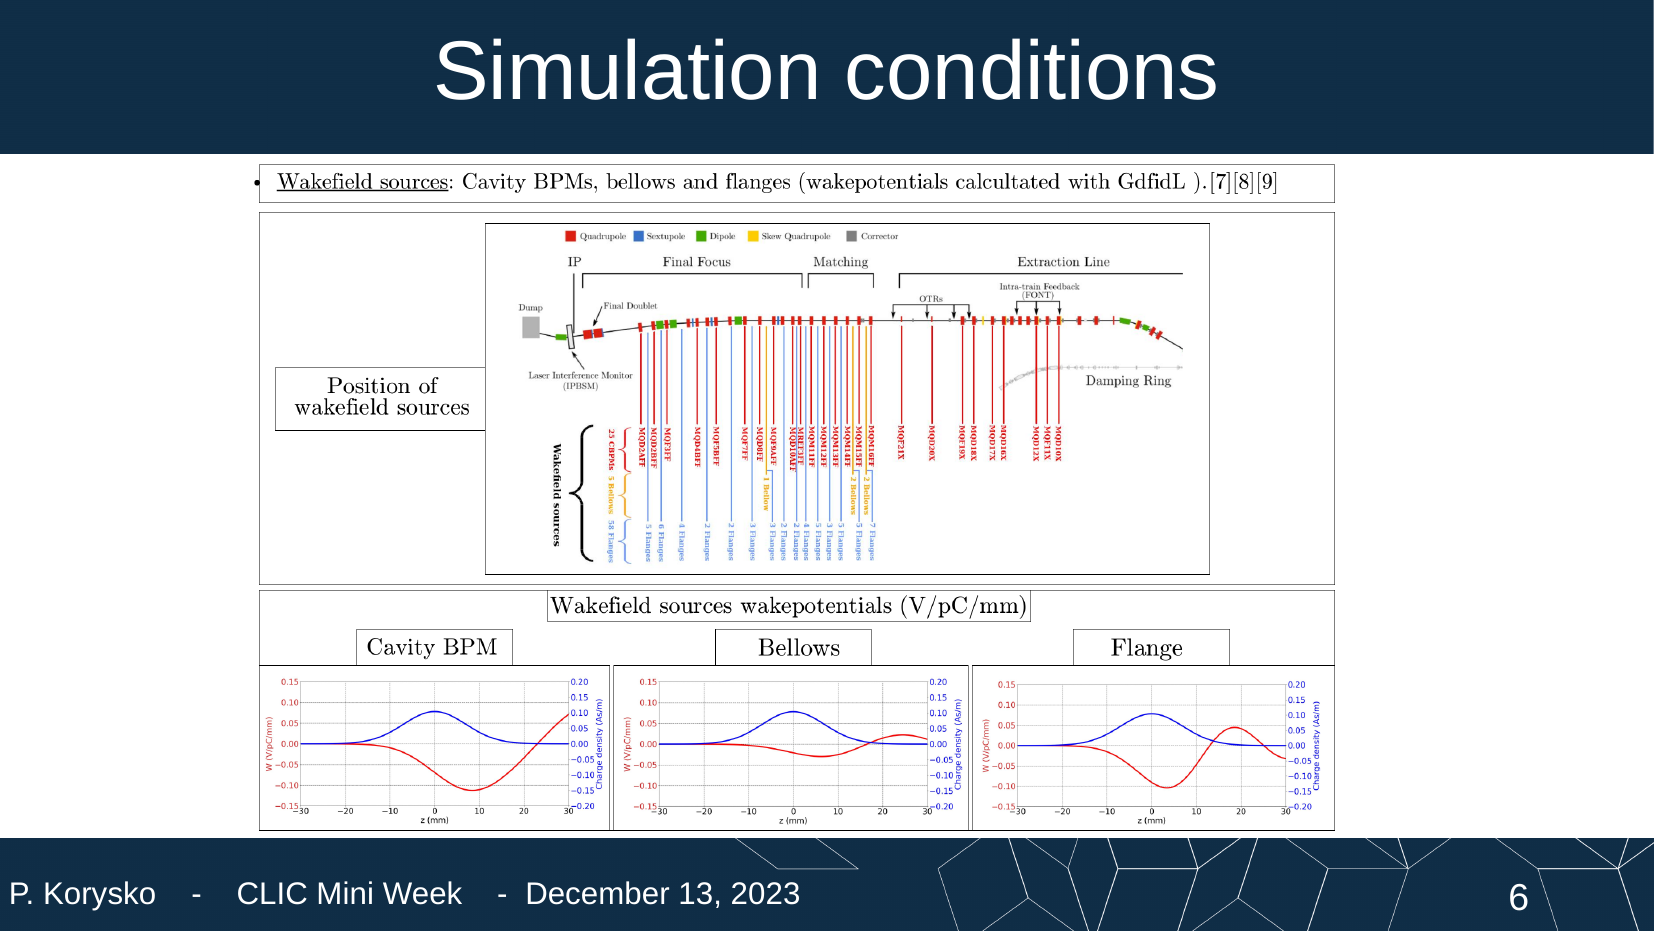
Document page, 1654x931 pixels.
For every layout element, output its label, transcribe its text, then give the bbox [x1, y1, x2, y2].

picture [0, 838, 1654, 931]
text_box <number> [1493, 868, 1654, 931]
text_box P. Korysko - CLIC Mini Week - December 13, 2023 [0, 868, 957, 931]
picture [253, 162, 1341, 835]
picture [0, 0, 1654, 154]
